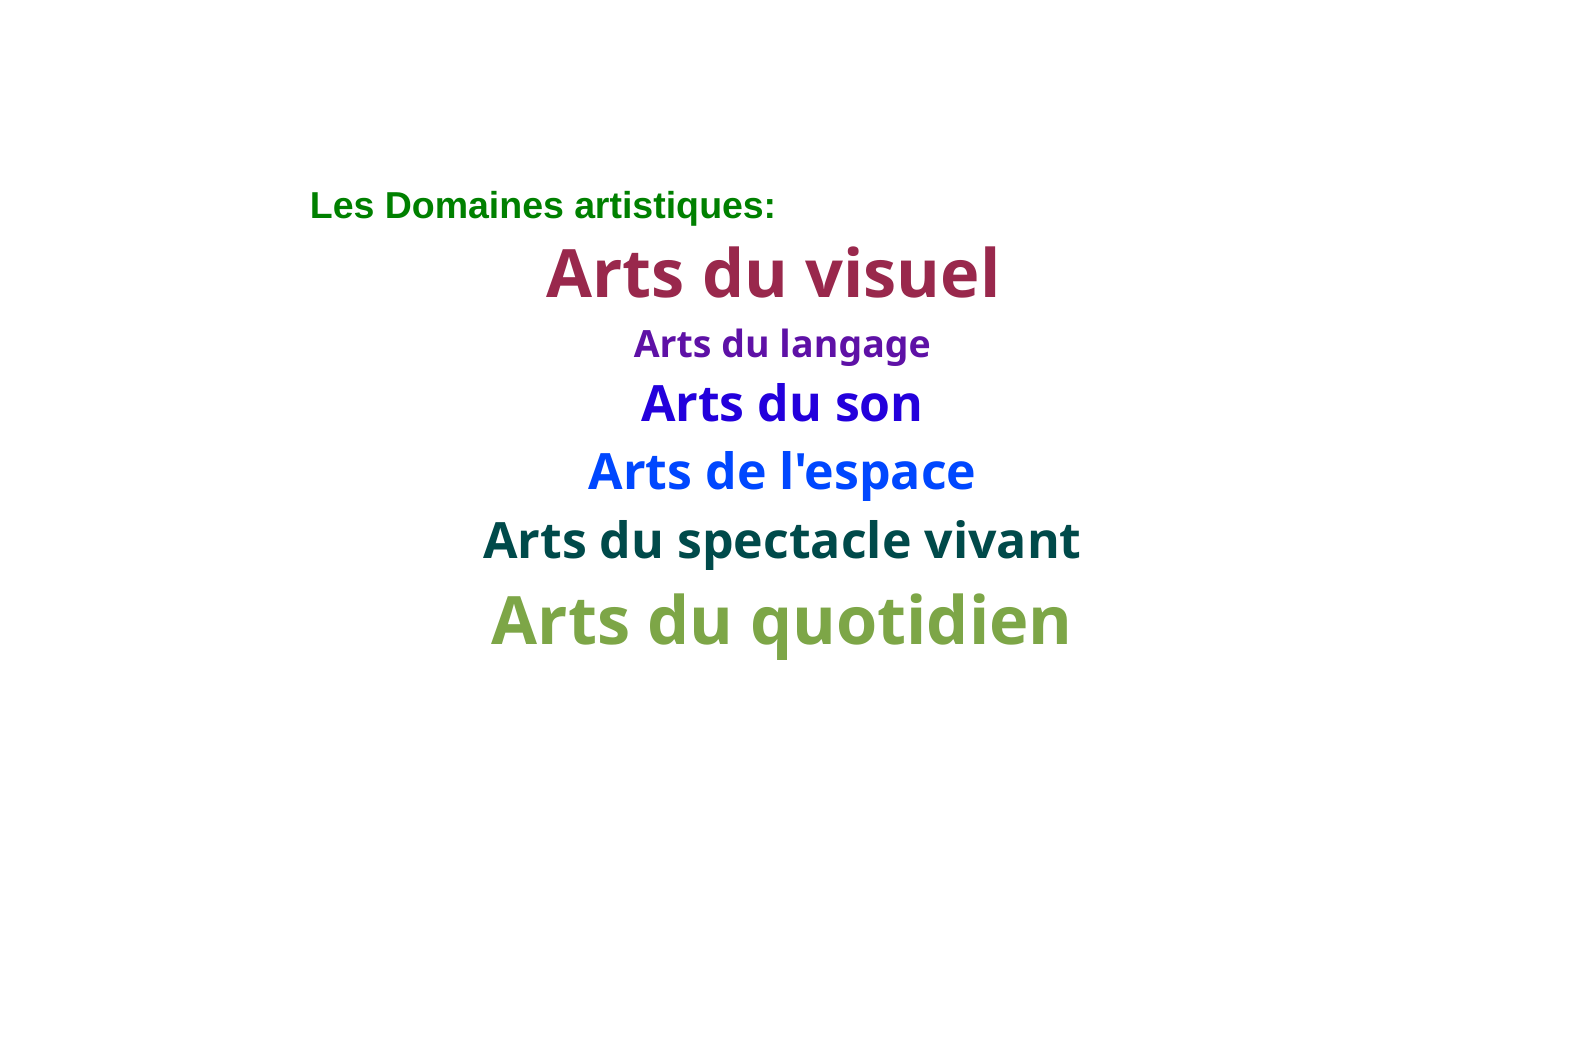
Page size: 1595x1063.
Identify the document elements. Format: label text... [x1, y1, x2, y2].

text_box Les Domaines artistiques: Arts du visuel Arts du langage Arts du son Arts de l'espace Arts du spectacle vivant Arts du quotidien [295, 177, 1270, 730]
